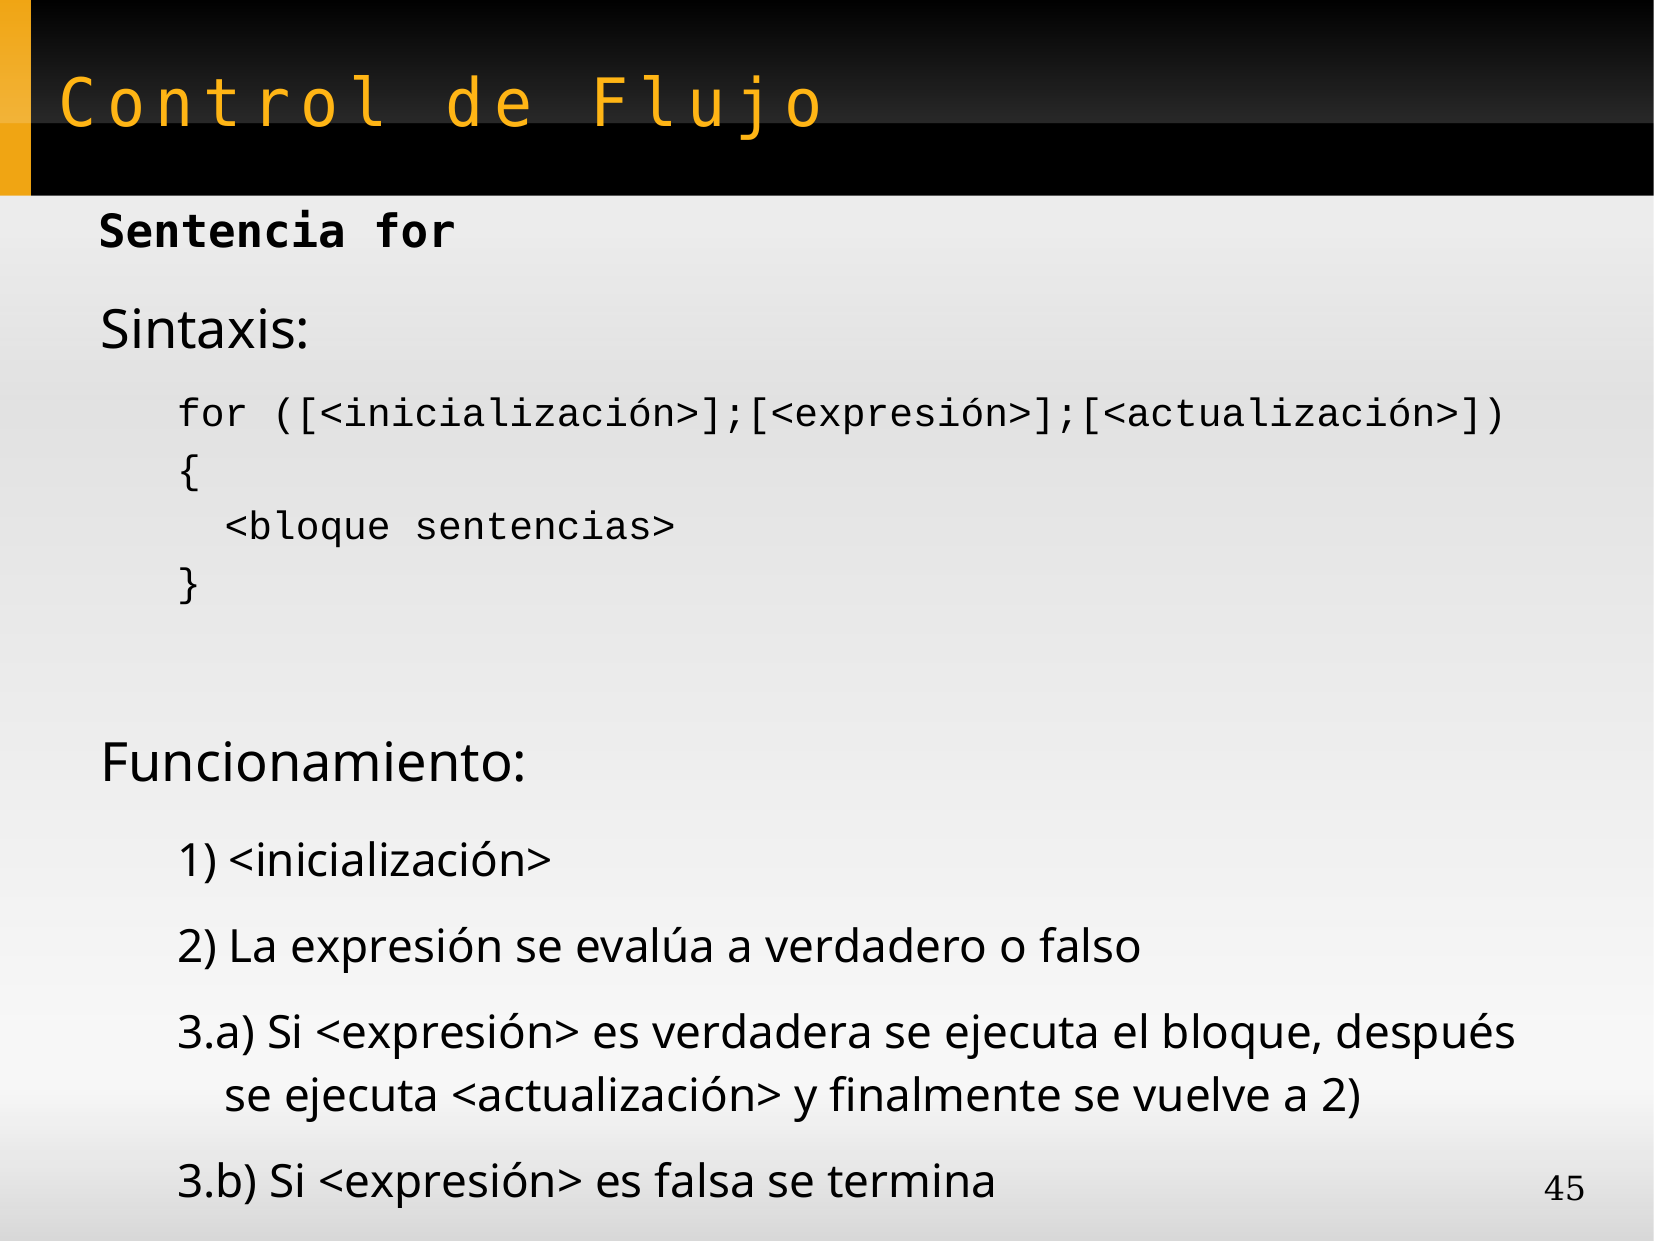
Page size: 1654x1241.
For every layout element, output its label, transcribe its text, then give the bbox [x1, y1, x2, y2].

picture [0, 0, 1654, 1241]
text_box Sentencia for [83, 197, 471, 266]
title Control de Flujo [59, 29, 1595, 178]
list Sintaxis: for ([<inicialización>];[<expresión>];[<actualización>]) { <bloque sentencias> } Funcionamiento: 1) <inicialización> 2) La expresión se evalúa a verdadero o falso 3.a) Si <expresión> es verdadera se ejecuta el bloque, después se ejecuta <actualización> y finalmente se vuelve a 2) 3.b) Si <expresión> es falsa se termina [82, 290, 1571, 1149]
